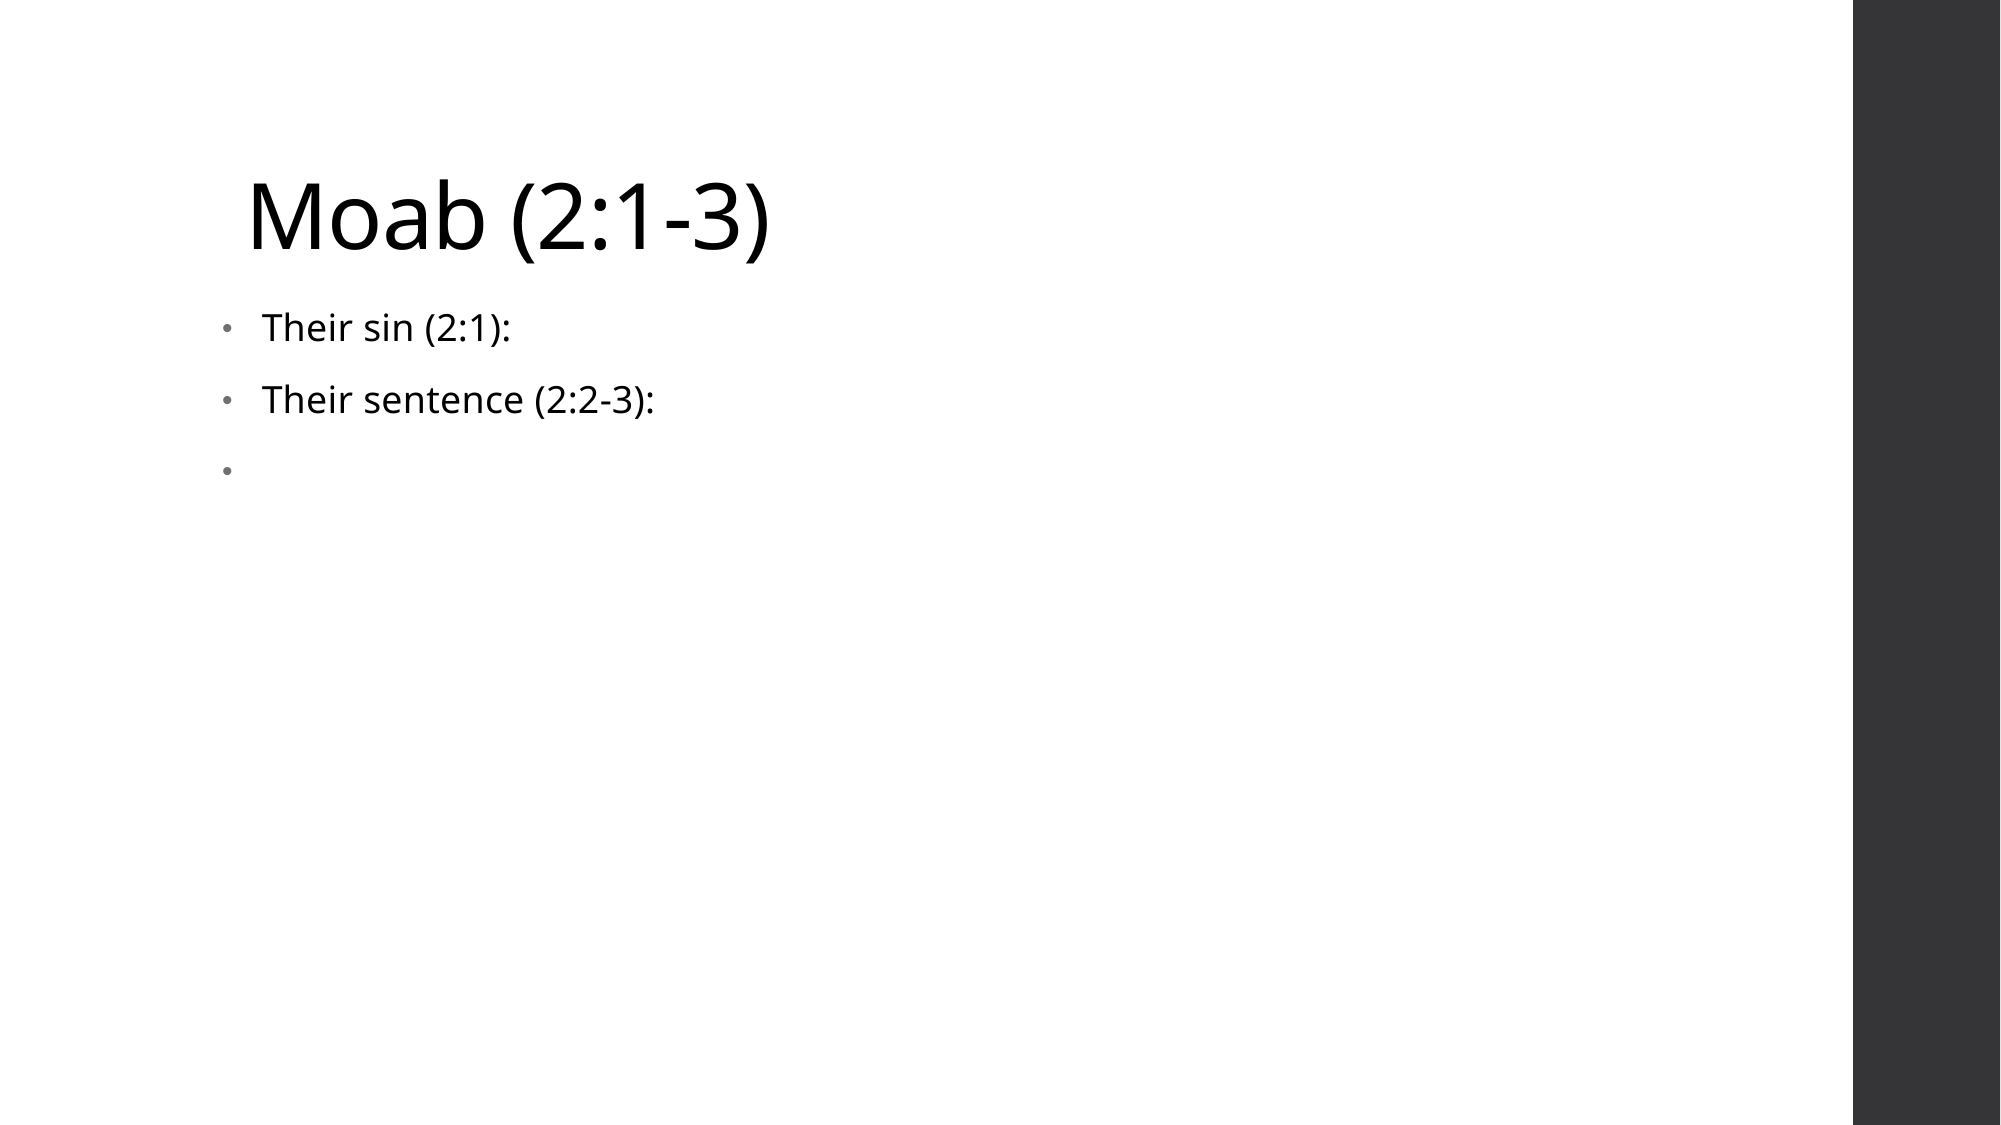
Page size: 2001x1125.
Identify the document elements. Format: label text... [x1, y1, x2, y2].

title Moab (2:1-3) [206, 60, 1797, 278]
list Their sin (2:1): Their sentence (2:2-3): [206, 299, 1617, 1014]
